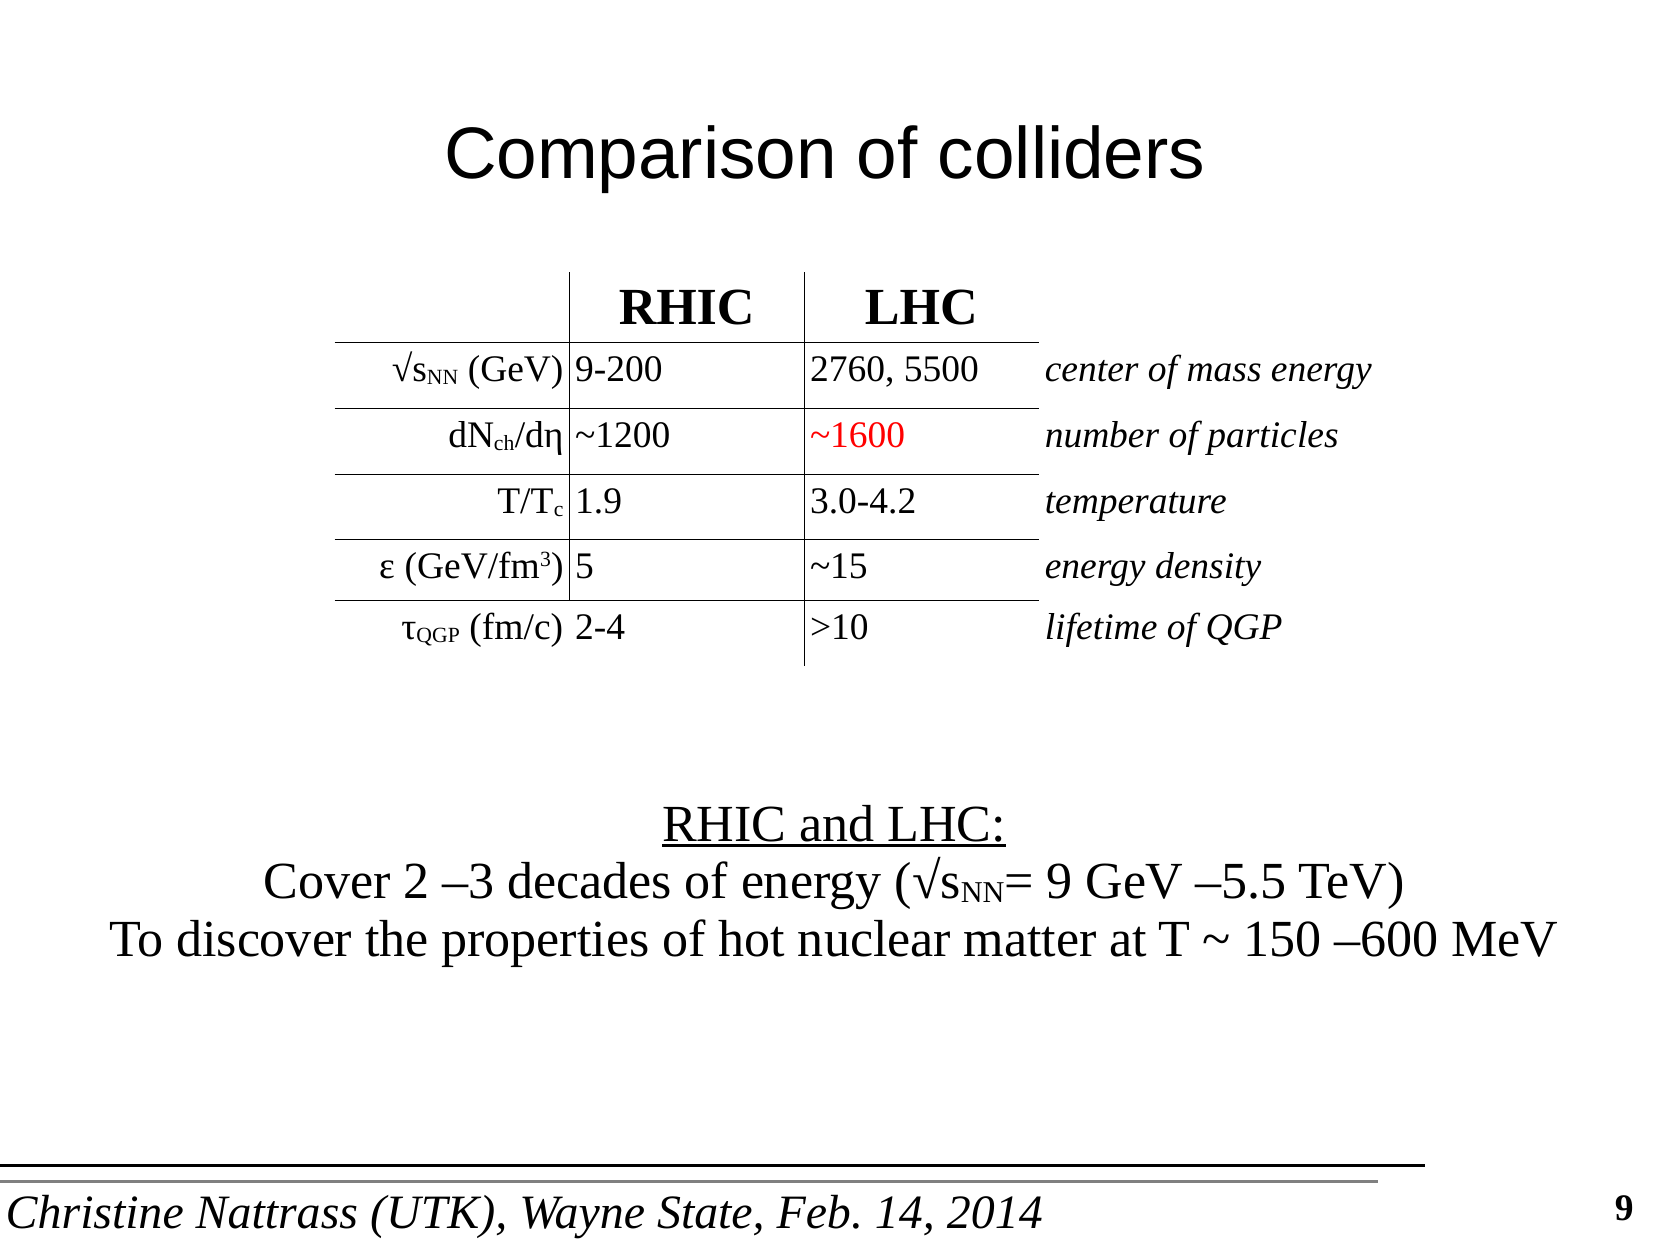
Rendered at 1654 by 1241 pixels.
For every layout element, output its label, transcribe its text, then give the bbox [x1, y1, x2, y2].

table_cell ~1600 [805, 409, 1039, 474]
text_box RHIC and LHC: Cover 2 –3 decades of energy (√sNN= 9 GeV –5.5 TeV) To discover the properties of hot nuclear matter at T ~ 150 –600 MeV [37, 787, 1631, 993]
table_header [335, 272, 569, 342]
table_cell ~1200 [570, 409, 804, 474]
table_cell ~15 [805, 540, 1039, 600]
table_cell number of particles [1039, 408, 1434, 474]
table_cell 2-4 [569, 601, 804, 666]
table_cell 2760, 5500 [805, 343, 1039, 408]
table_header RHIC [570, 272, 804, 342]
table_cell dNch/dη [335, 409, 569, 474]
table_header LHC [805, 272, 1039, 342]
table_cell >10 [805, 601, 1039, 666]
table_cell 9-200 [570, 343, 804, 408]
table_cell T/Tc [335, 475, 569, 539]
table_cell 1.9 [570, 475, 804, 539]
table_cell τQGP (fm/c) [335, 601, 569, 666]
table_cell temperature [1039, 474, 1434, 540]
table_cell lifetime of QGP [1039, 600, 1434, 666]
table_cell 5 [570, 540, 804, 600]
table_cell √sNN (GeV) [335, 343, 569, 408]
table_cell energy density [1039, 540, 1434, 600]
table_header [1039, 272, 1434, 342]
table_cell ε (GeV/fm3) [335, 540, 569, 600]
table_cell 3.0-4.2 [805, 475, 1039, 539]
table_cell center of mass energy [1039, 342, 1434, 408]
title Comparison of colliders [0, 49, 1651, 257]
